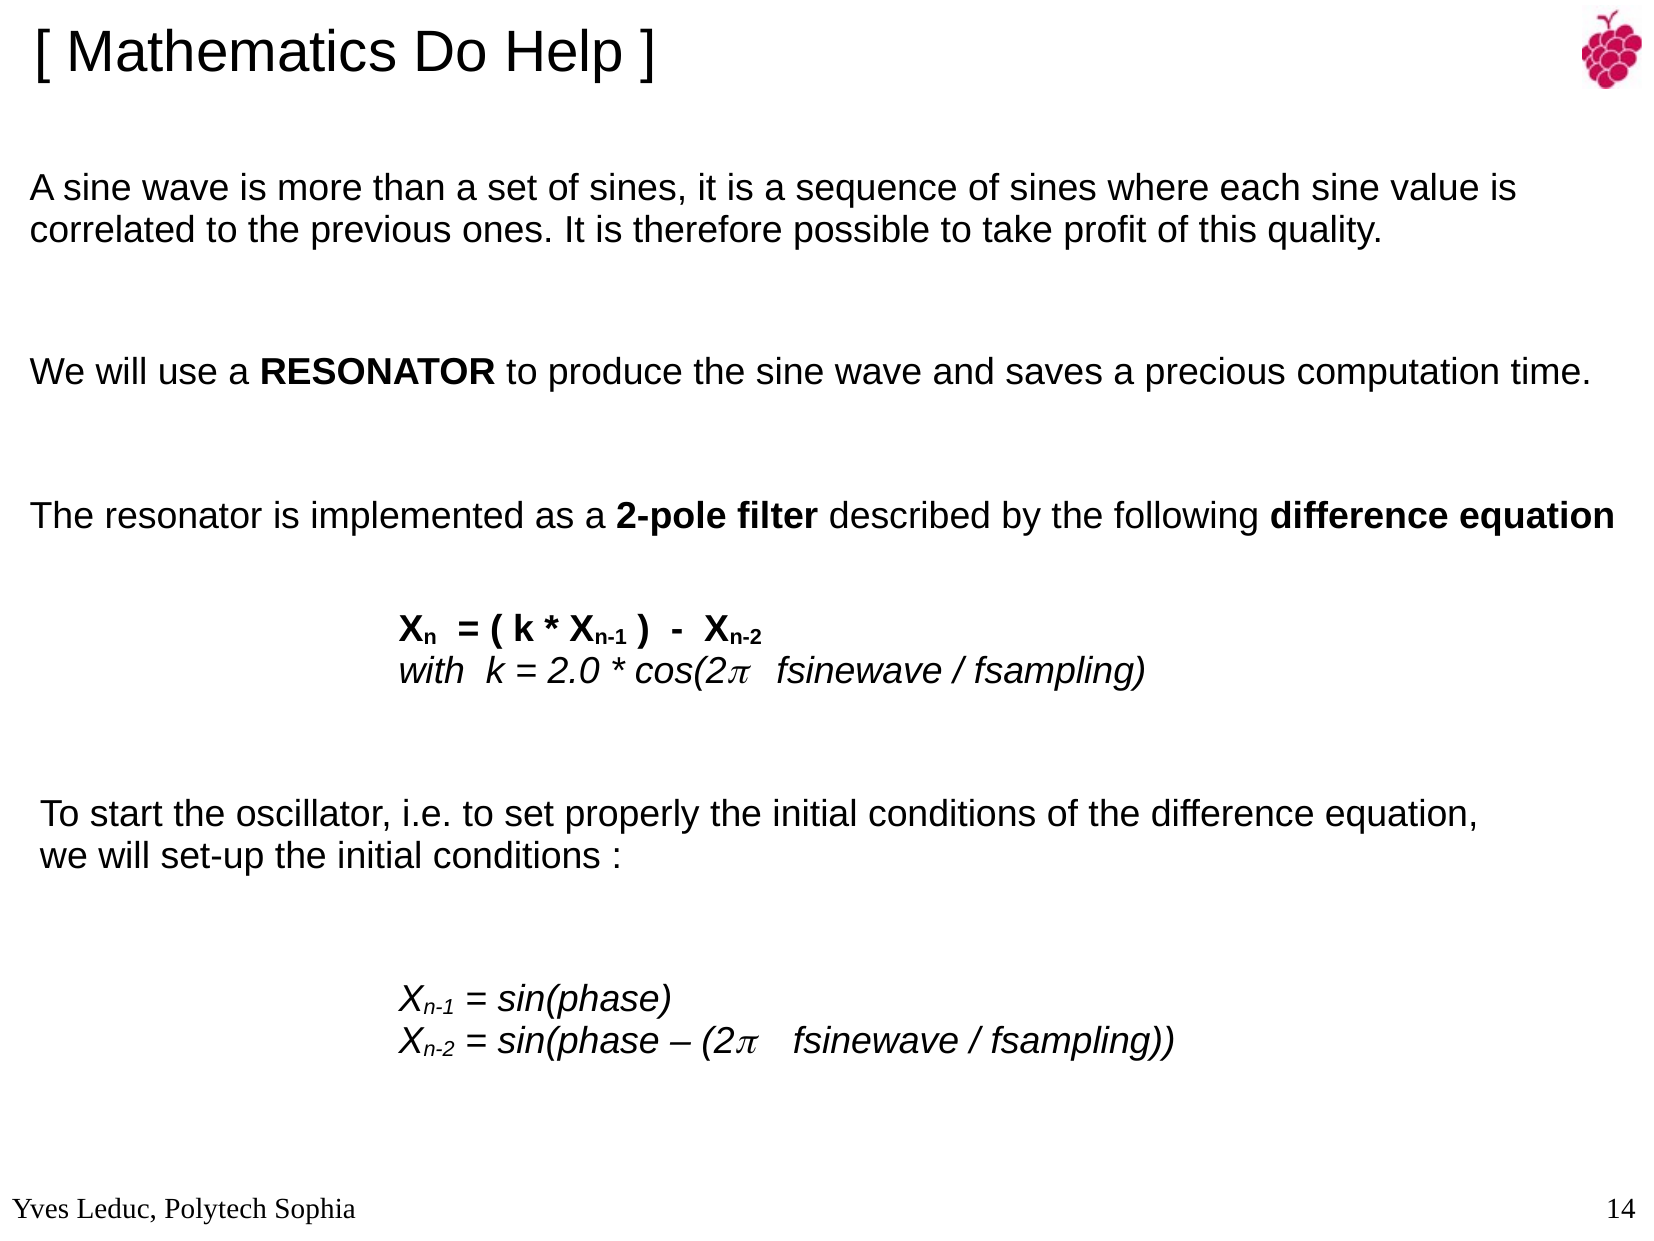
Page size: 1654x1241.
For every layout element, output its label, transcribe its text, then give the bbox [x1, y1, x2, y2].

text_box [ Mathematics Do Help ] [19, 11, 672, 92]
list A sine wave is more than a set of sines, it is a sequence of sines where each sine value is correlated to the previous ones. It is therefore possible to take profit of this quality. We will use a RESONATOR to produce the sine wave and saves a precious computation time. The resonator is implemented as a 2-pole filter described by the following difference equation Xn = ( k * Xn-1 ) - Xn-2 with k = 2.0 * cos(2 fsinewave / fsampling) To start the oscillator, i.e. to set properly the initial conditions of the difference equation, we will set-up the initial conditions : Xn-1 = sin(phase) Xn-2 = sin(phase – (2 fsinewave / fsampling)) [29, 94, 1636, 1158]
picture [1582, 5, 1642, 89]
